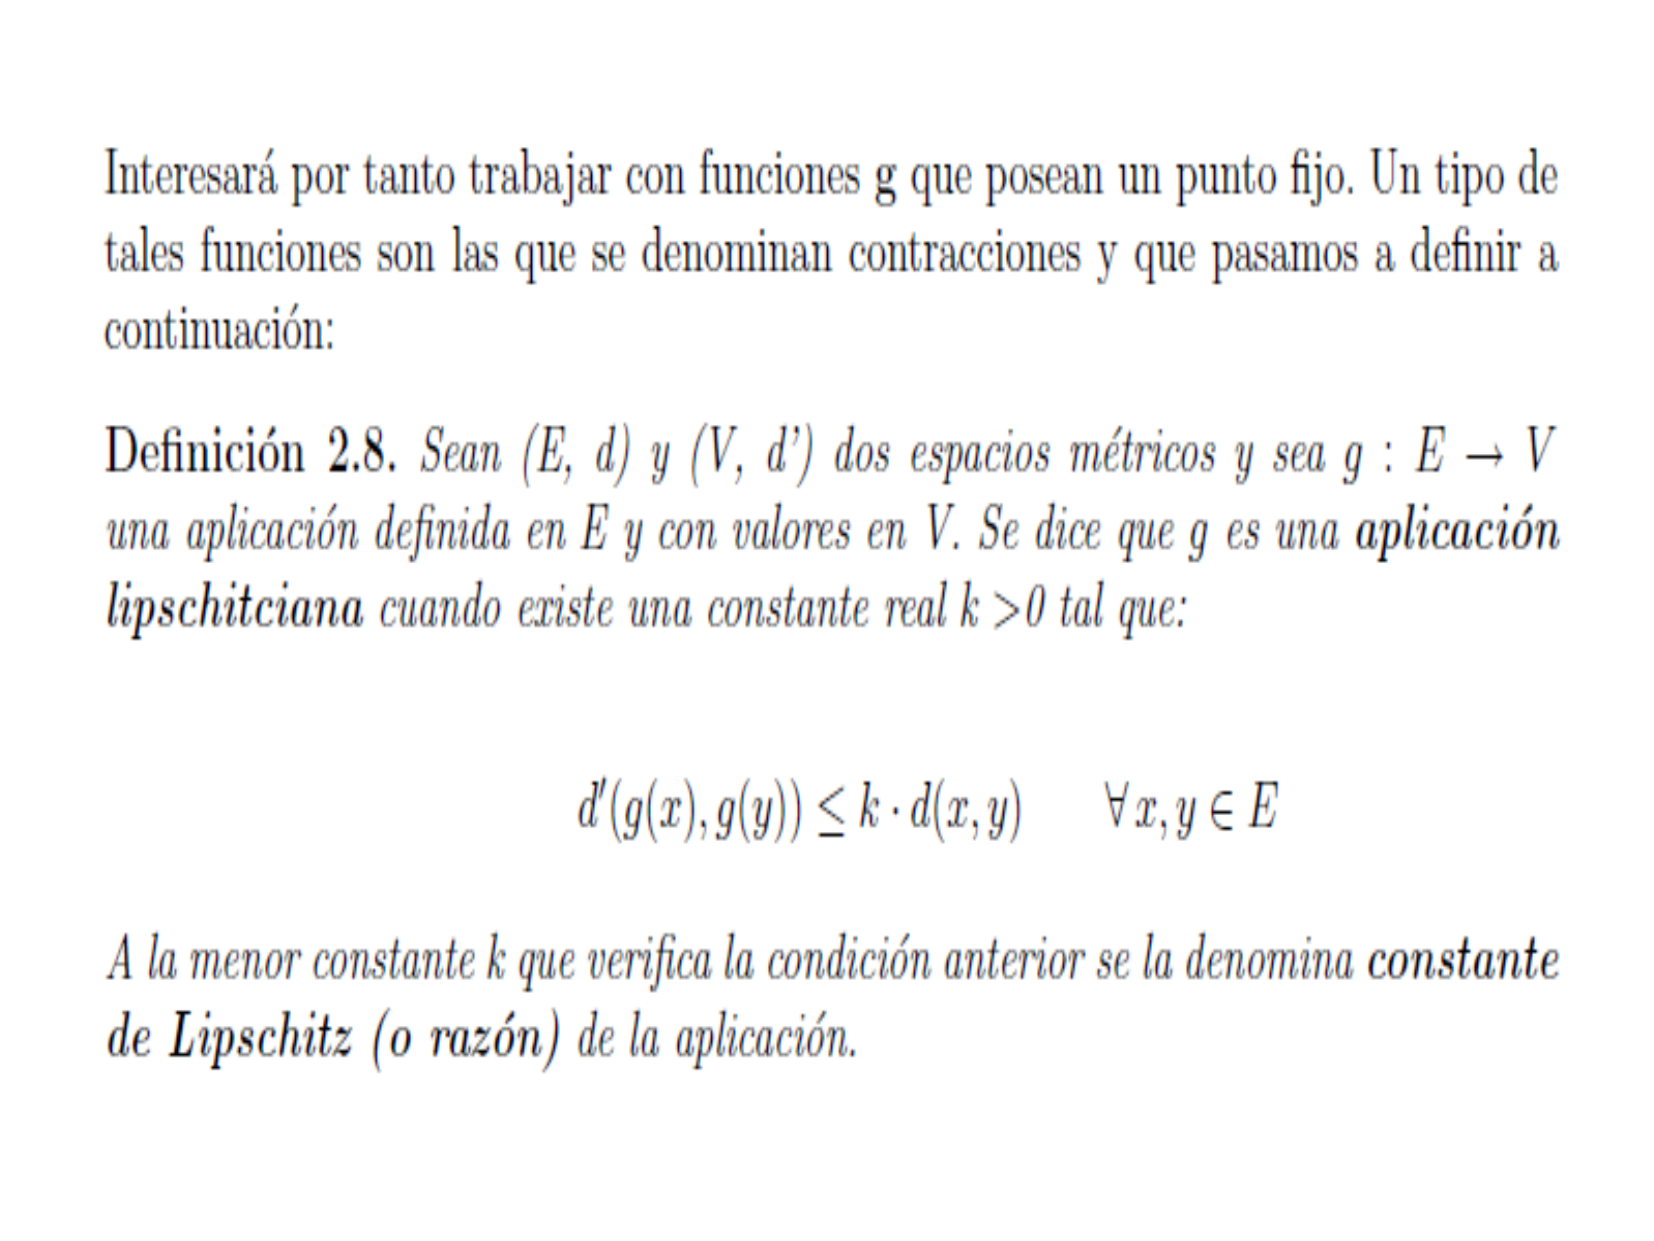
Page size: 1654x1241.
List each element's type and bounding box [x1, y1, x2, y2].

picture [59, 88, 1595, 1123]
